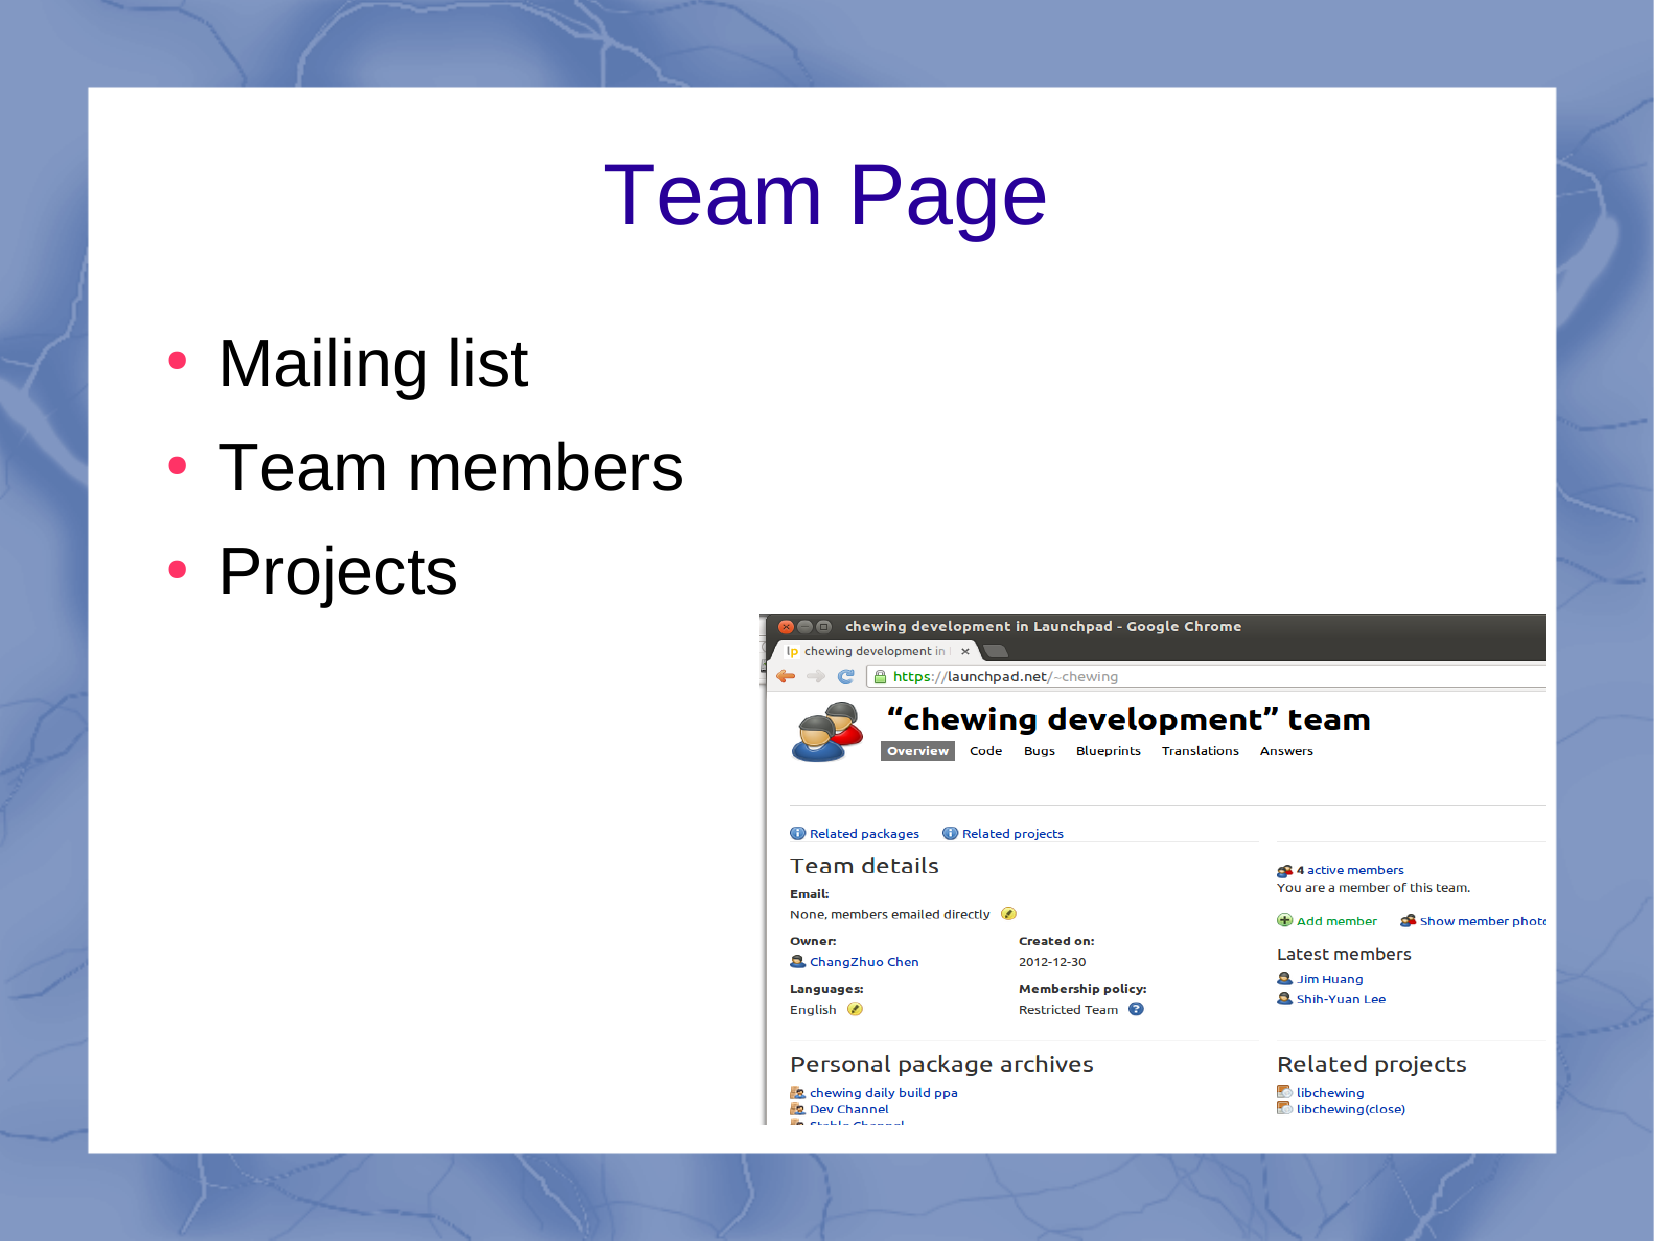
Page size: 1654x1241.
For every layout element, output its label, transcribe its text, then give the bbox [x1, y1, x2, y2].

picture [0, 0, 1654, 1241]
title Team Page [118, 90, 1536, 298]
list Mailing list Team members Projects [147, 325, 1506, 1045]
